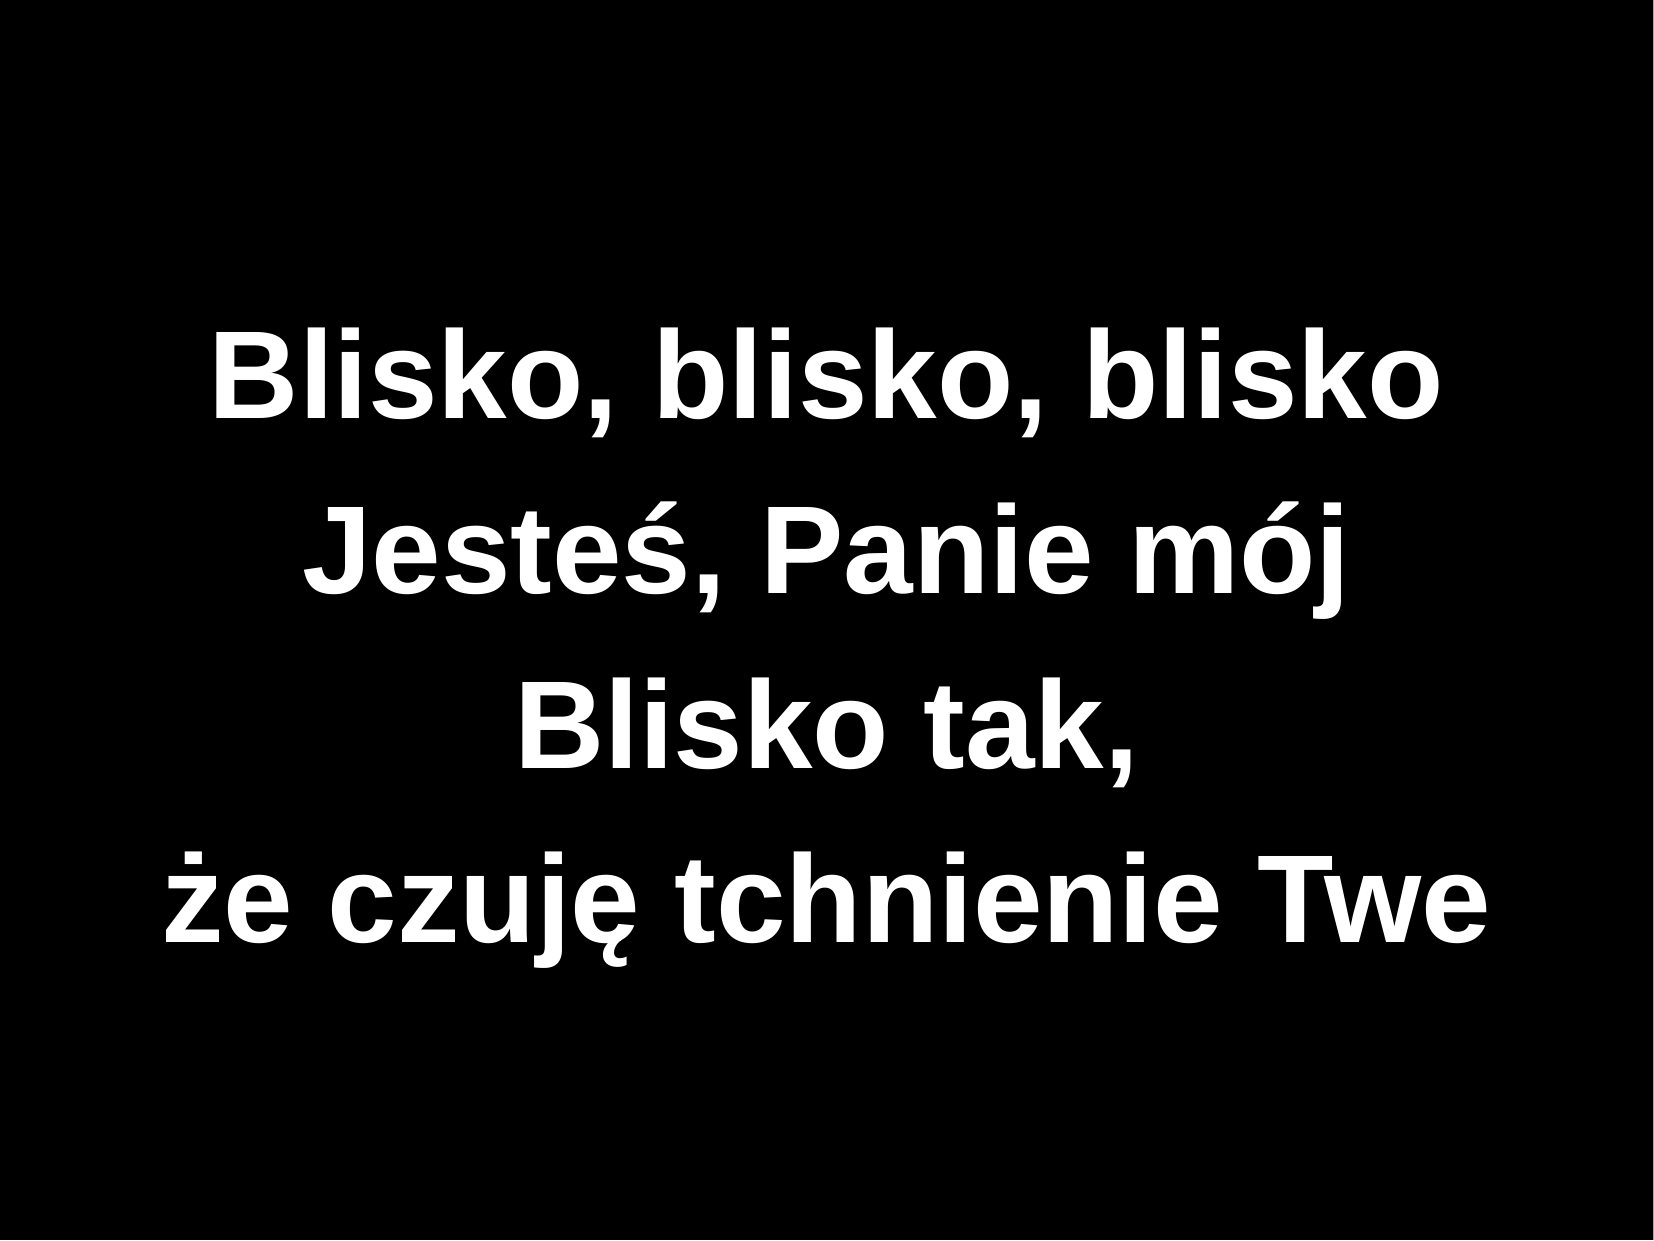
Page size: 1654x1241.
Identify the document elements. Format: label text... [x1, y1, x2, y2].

subtitle Blisko, blisko, blisko Jesteś, Panie mój Blisko tak, że czuję tchnienie Twe [0, 0, 1654, 1241]
